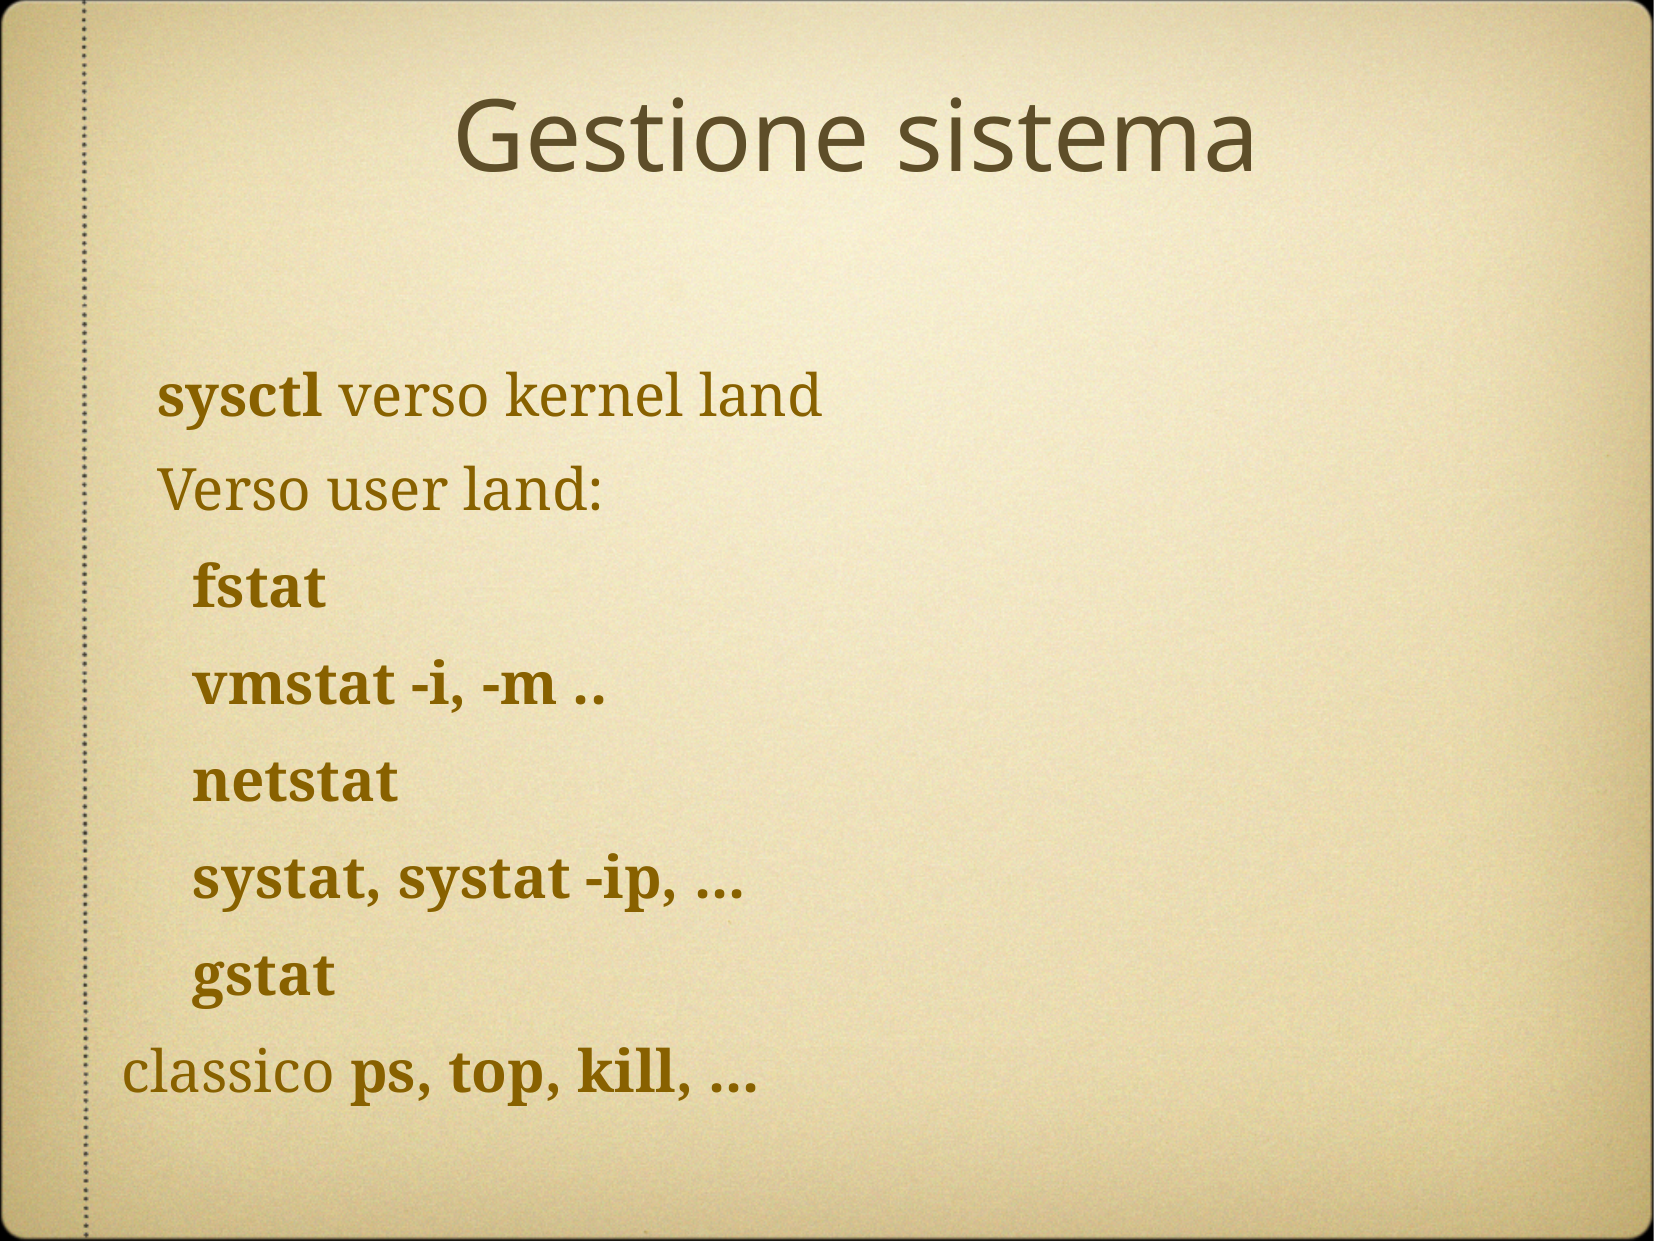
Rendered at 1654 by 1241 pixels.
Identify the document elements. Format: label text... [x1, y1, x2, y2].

picture [0, 0, 1654, 1241]
title Gestione sistema [118, 0, 1595, 265]
list sysctl verso kernel land Verso user land: fstat vmstat -i, -m .. netstat systat, systat -ip, ... gstat classico ps, top, kill, ... [121, 354, 1612, 1173]
